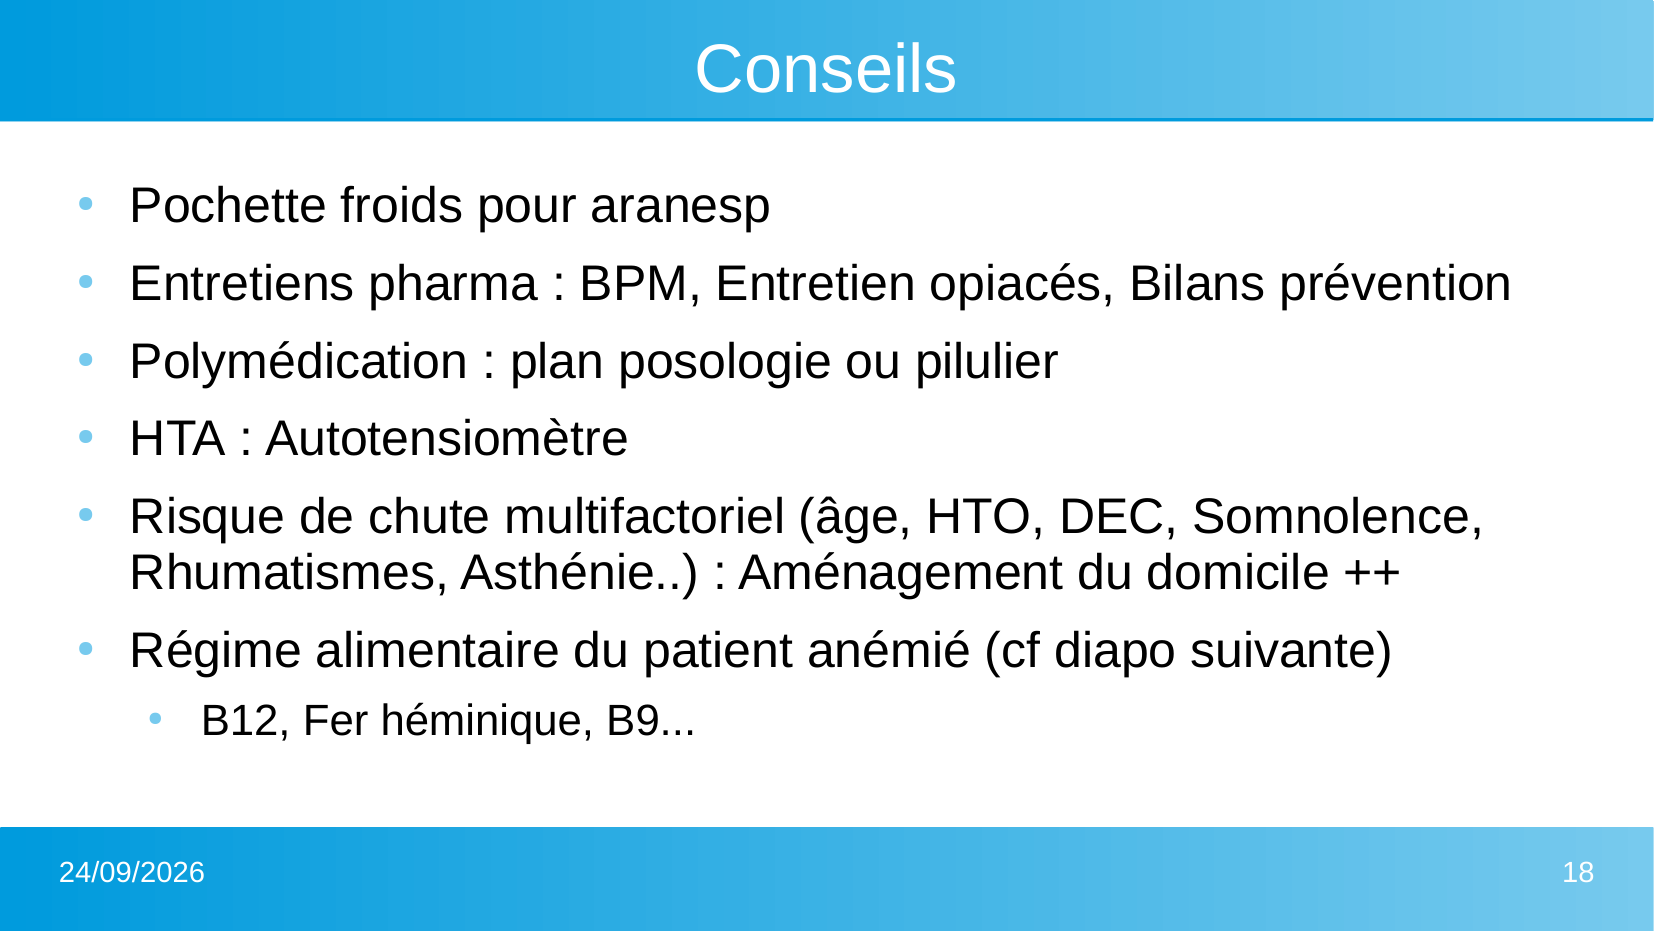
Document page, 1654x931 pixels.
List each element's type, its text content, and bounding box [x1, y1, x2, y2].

list Pochette froids pour aranesp Entretiens pharma : BPM, Entretien opiacés, Bilans prévention Polymédication : plan posologie ou pilulier HTA : Autotensiomètre Risque de chute multifactoriel (âge, HTO, DEC, Somnolence, Rhumatismes, Asthénie..) : Aménagement du domicile ++ Régime alimentaire du patient anémié (cf diapo suivante) B12, Fer héminique, B9... [59, 177, 1595, 768]
title Conseils [59, 29, 1595, 108]
